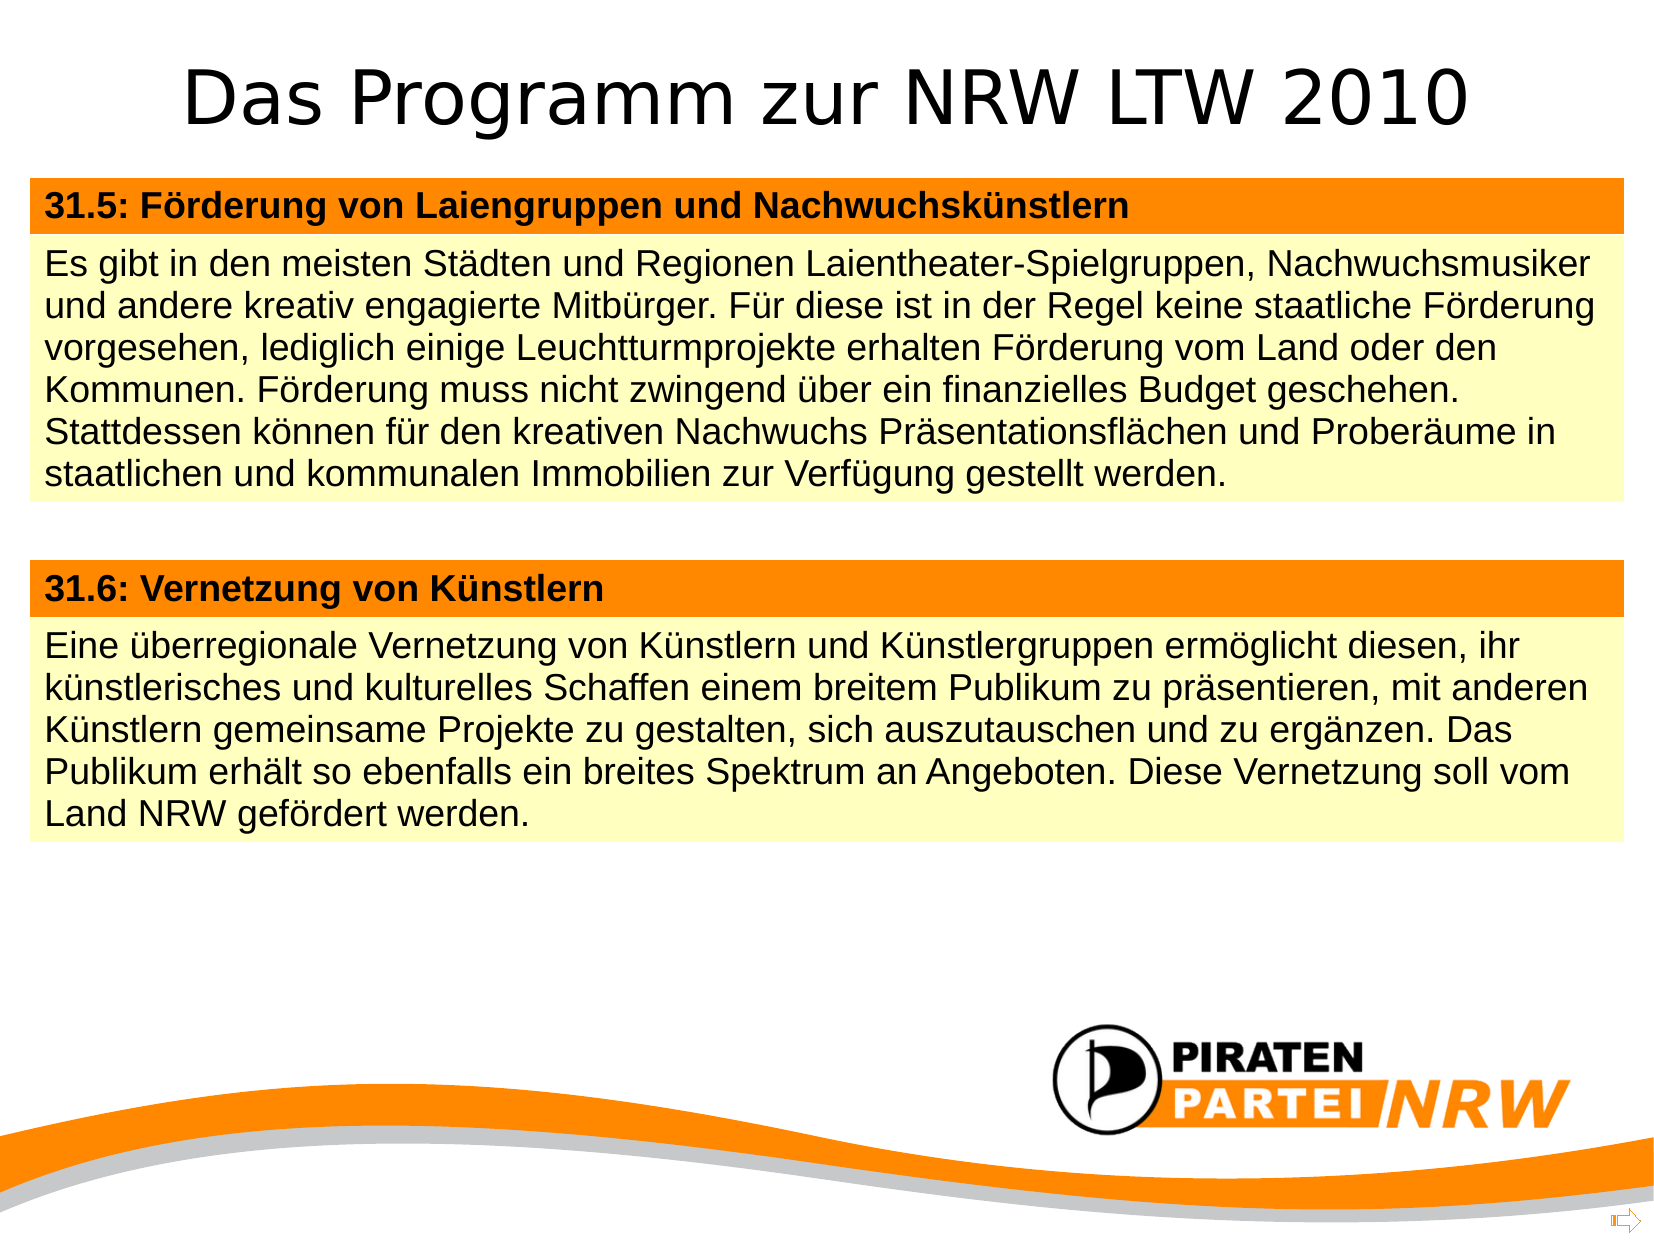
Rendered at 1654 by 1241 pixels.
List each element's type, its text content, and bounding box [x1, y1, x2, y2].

table_header 31.5: Förderung von Laiengruppen und Nachwuchskünstlern [30, 178, 1624, 234]
table_cell Eine überregionale Vernetzung von Künstlern und Künstlergruppen ermöglicht diesen, ihr künstlerisches und kulturelles Schaffen einem breitem Publikum zu präsentieren, mit anderen Künstlern gemeinsame Projekte zu gestalten, sich auszutauschen und zu ergänzen. Das Publikum erhält so ebenfalls ein breites Spektrum an Angeboten. Diese Vernetzung soll vom Land NRW gefördert werden. [30, 618, 1624, 842]
picture [1045, 1021, 1579, 1140]
table_cell 31.6: Vernetzung von Künstlern [30, 560, 1624, 617]
table_cell Es gibt in den meisten Städten und Regionen Laientheater-Spielgruppen, Nachwuchsmusiker und andere kreativ engagierte Mitbürger. Für diese ist in der Regel keine staatliche Förderung vorgesehen, lediglich einige Leuchtturmprojekte erhalten Förderung vom Land oder den Kommunen. Förderung muss nicht zwingend über ein finanzielles Budget geschehen. Stattdessen können für den kreativen Nachwuchs Präsentationsflächen und Proberäume in staatlichen und kommunalen Immobilien zur Verfügung gestellt werden. [30, 235, 1624, 502]
title Das Programm zur NRW LTW 2010 [82, 54, 1571, 143]
table_cell [30, 503, 1624, 559]
